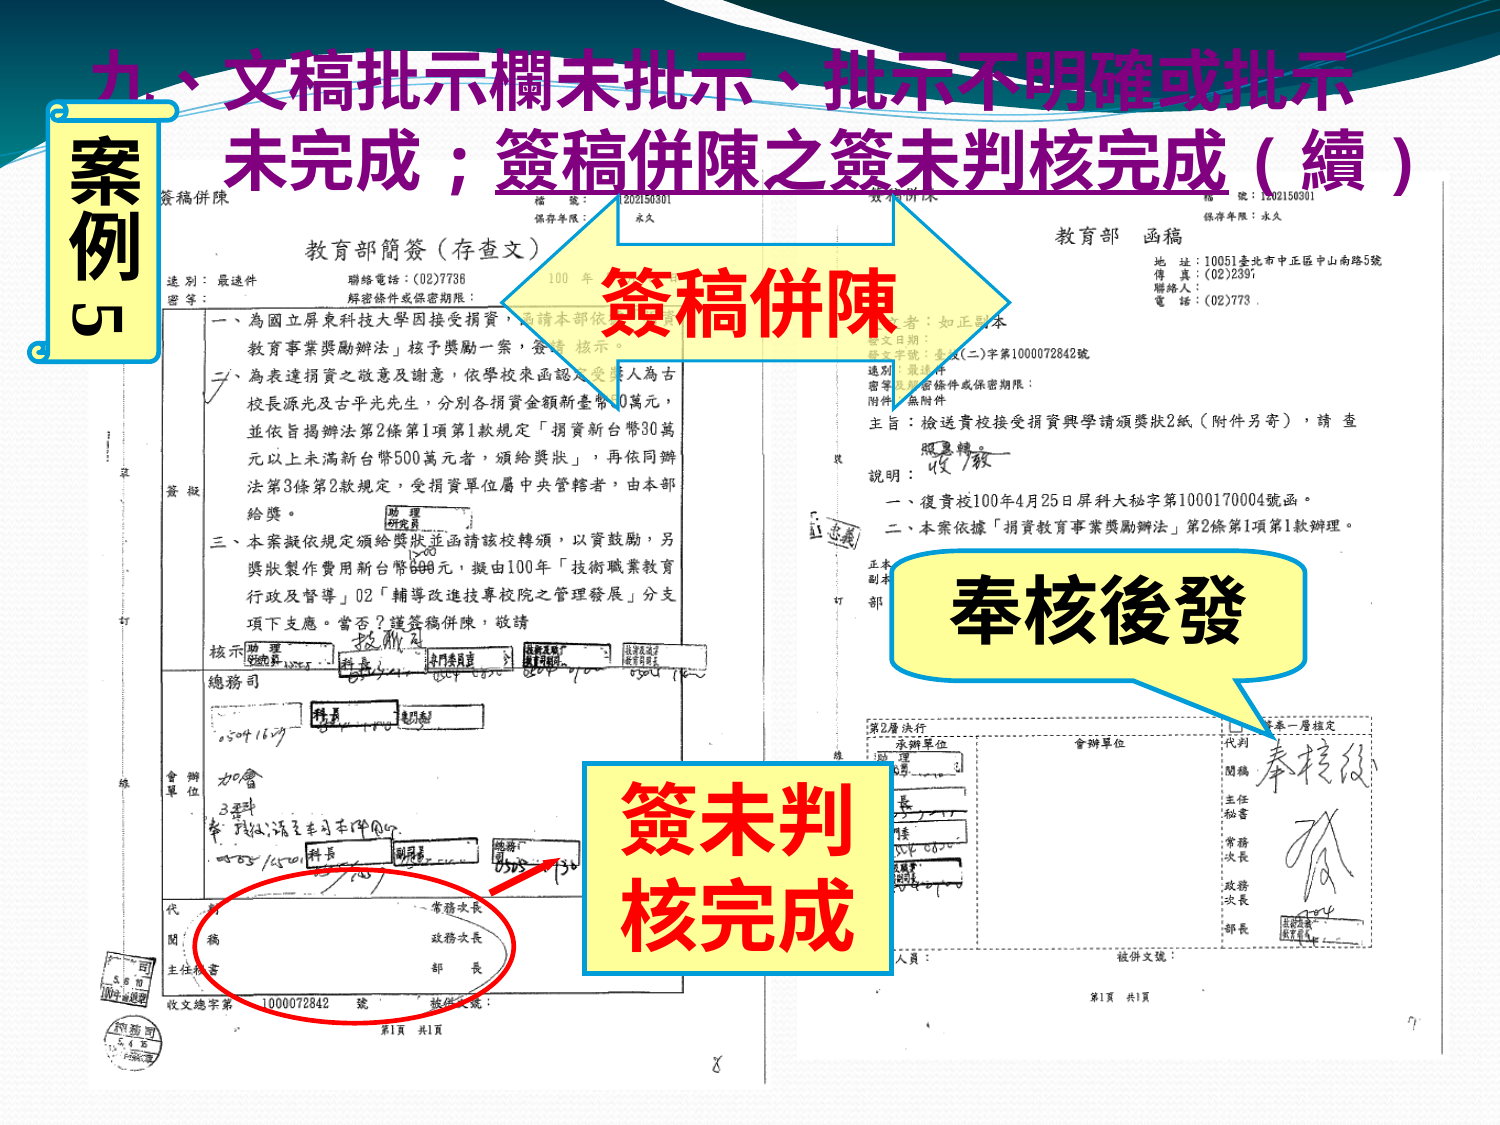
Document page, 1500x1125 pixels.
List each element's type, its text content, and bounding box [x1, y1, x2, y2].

text_box 九、文稿批示欄未批示、批示不明確或批示 未完成;簽稿併陳之簽未判核完成(續) [89, 31, 1439, 188]
text_box 九、文稿批示欄未批示、批示不明確或批示 未完成;簽稿併陳之簽未判核完成(續) [706, 138, 734, 188]
text_box [501, 196, 1010, 409]
chart [797, 172, 1450, 1059]
text_box 簽稿併陳 [566, 249, 933, 355]
text_box 案例5 [29, 101, 178, 362]
text_box 奉核後發 [891, 550, 1306, 737]
text_box 九、文稿批示欄未批示、批示不明確或批示 未完成;簽稿併陳之簽未判核完成(續) [1172, 146, 1200, 188]
text_box 九、文稿批示欄未批示、批示不明確或批示 未完成;簽稿併陳之簽未判核完成(續) [366, 146, 394, 188]
text_box [194, 869, 514, 1024]
text_box 簽未判 核完成 [584, 763, 892, 974]
chart [88, 188, 771, 1090]
